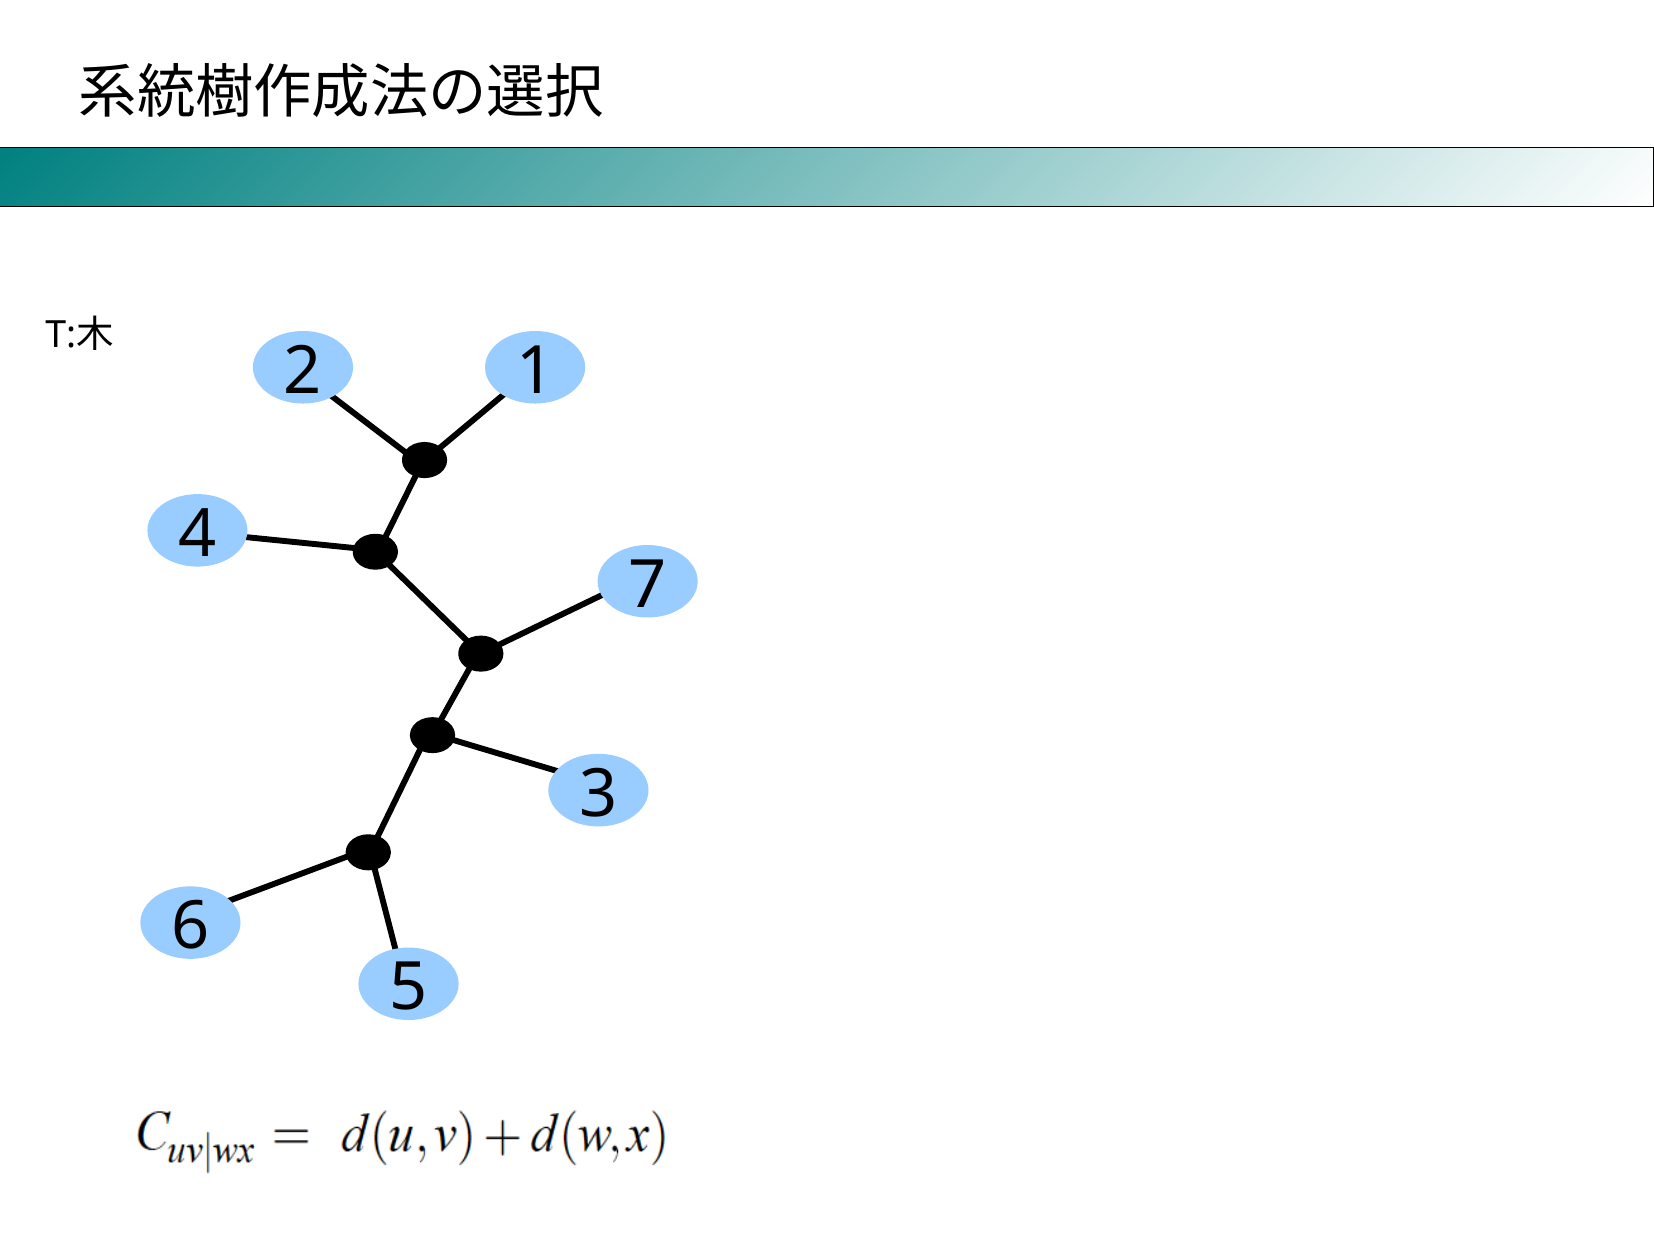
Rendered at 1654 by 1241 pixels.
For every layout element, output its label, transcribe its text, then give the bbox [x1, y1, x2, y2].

text_box [351, 840, 385, 865]
text_box 系統樹作成法の選択 [61, 34, 945, 134]
picture [126, 1095, 325, 1175]
text_box 6 [140, 886, 241, 959]
text_box 5 [358, 947, 459, 1021]
text_box 2 [252, 331, 354, 404]
text_box [407, 447, 442, 473]
text_box 7 [597, 545, 698, 618]
picture [333, 1097, 670, 1173]
text_box 4 [147, 494, 248, 567]
text_box [415, 723, 450, 748]
text_box [464, 641, 498, 666]
text_box 3 [548, 753, 649, 827]
text_box [358, 539, 393, 564]
text_box T:木 [30, 296, 152, 362]
text_box 1 [485, 331, 586, 404]
